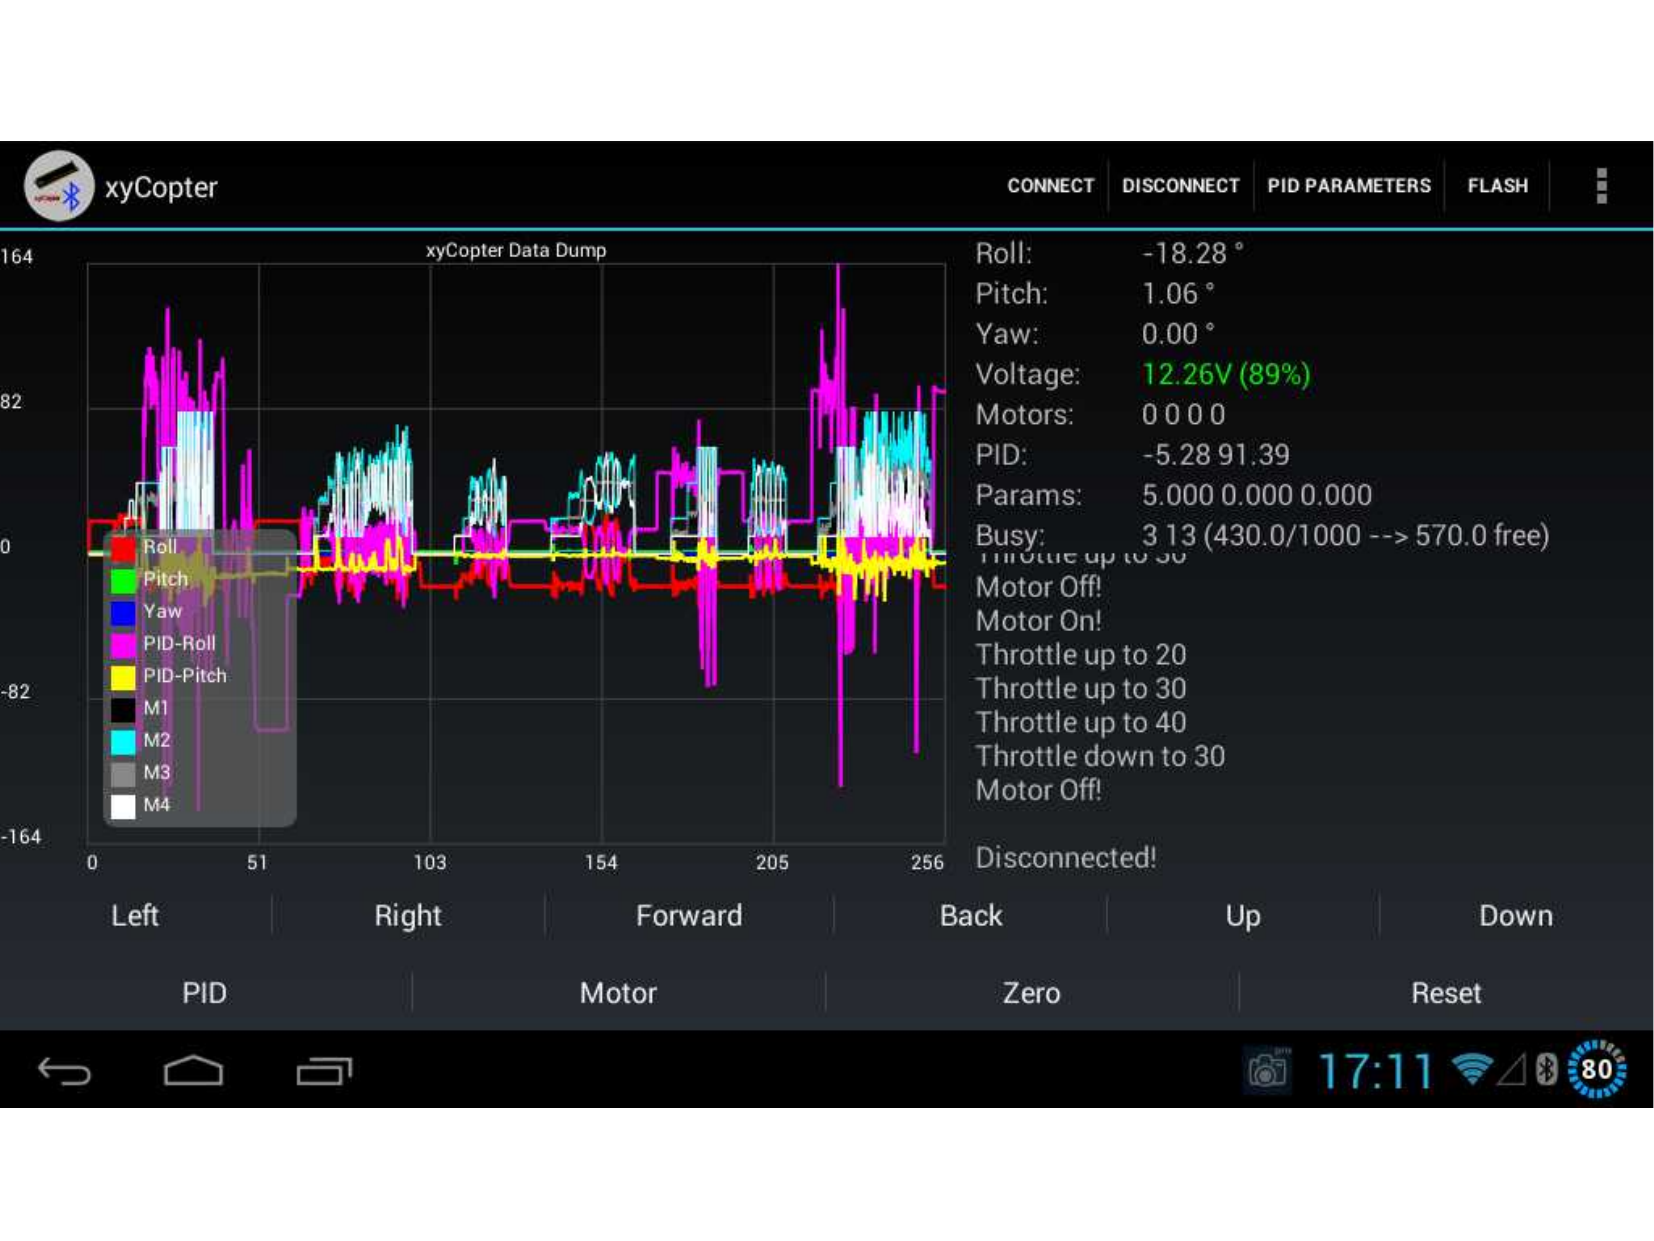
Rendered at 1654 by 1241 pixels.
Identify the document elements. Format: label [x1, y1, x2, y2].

picture [0, 141, 1654, 1108]
